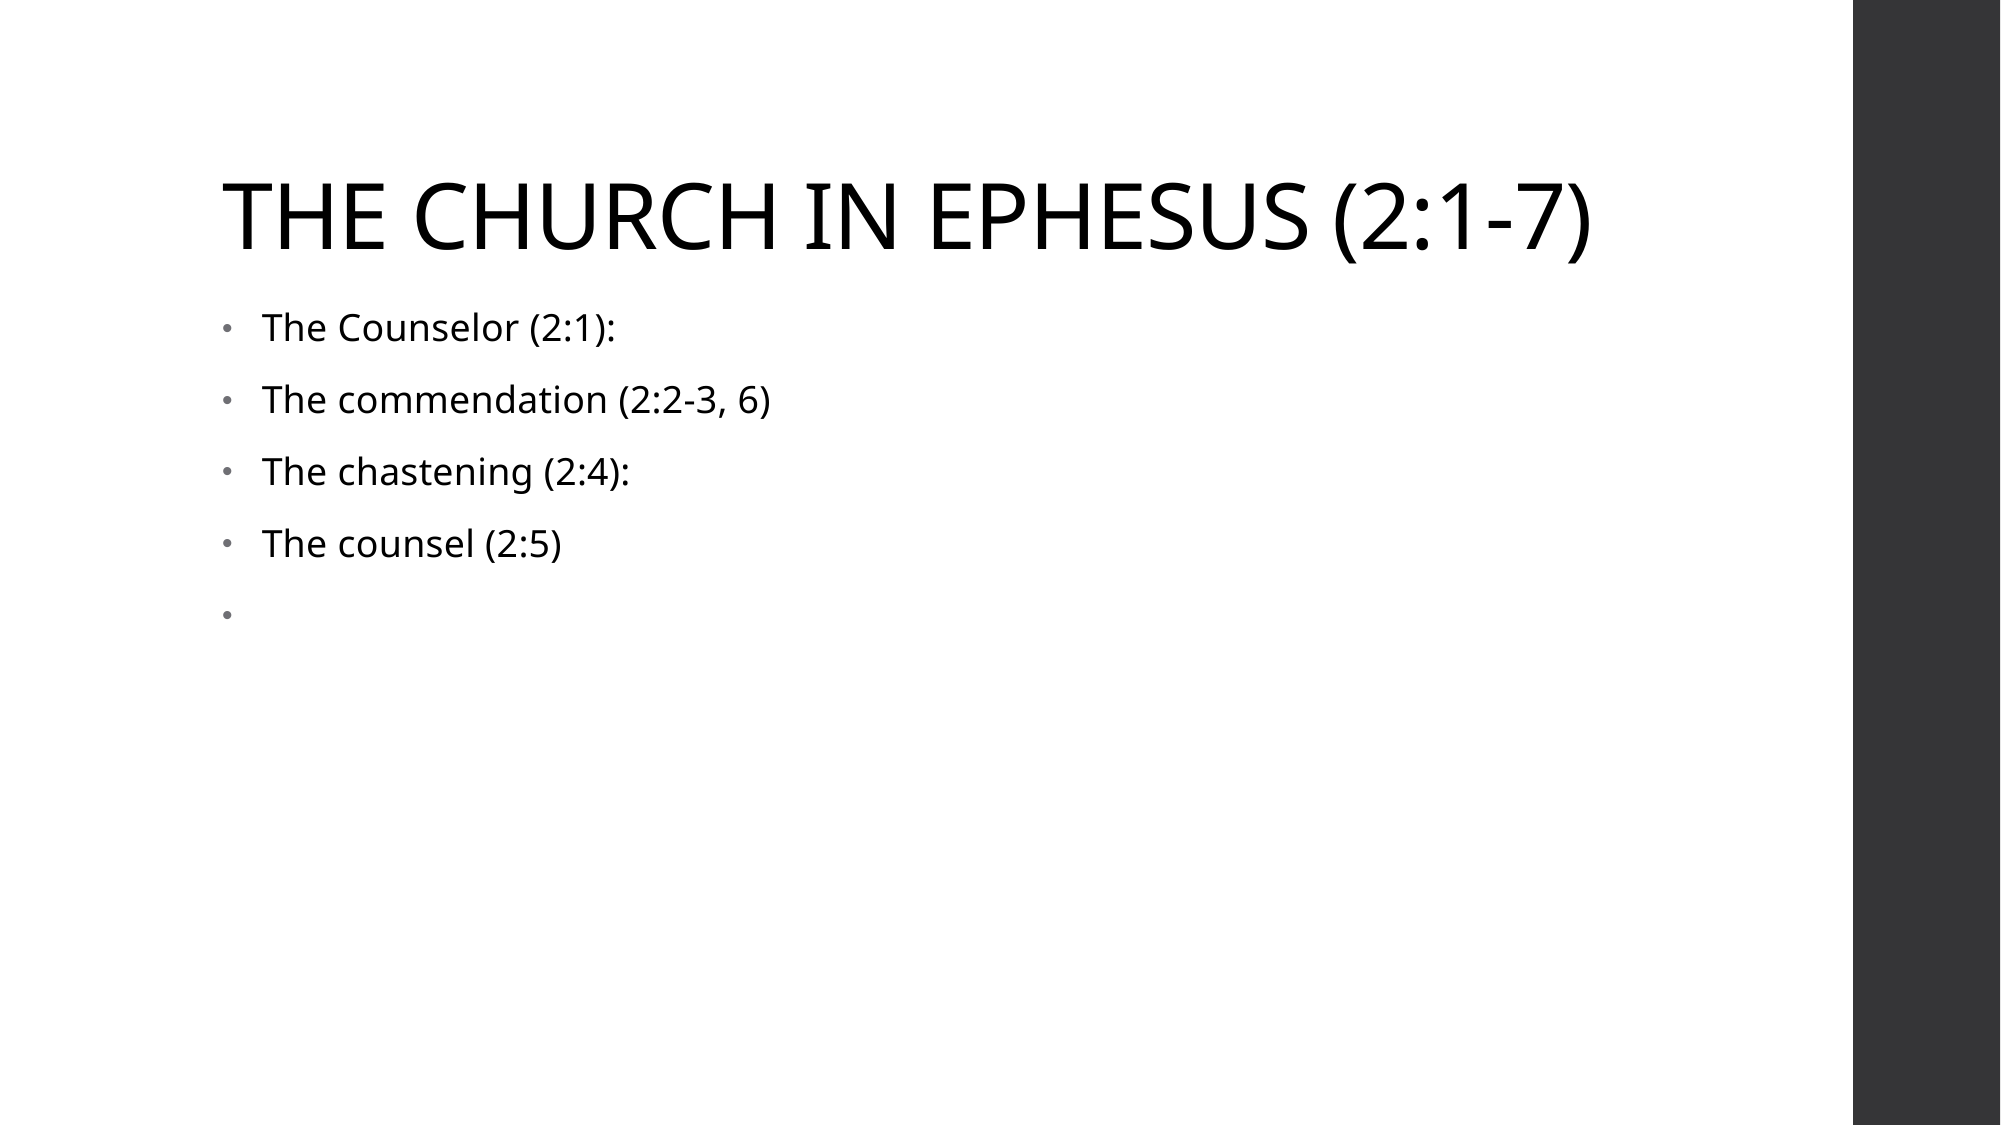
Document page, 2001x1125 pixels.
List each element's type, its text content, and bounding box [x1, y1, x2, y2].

title THE CHURCH IN EPHESUS (2:1-7) [206, 60, 1797, 278]
list The Counselor (2:1): The commendation (2:2-3, 6) The chastening (2:4): The counsel (2:5) [206, 299, 1617, 1014]
